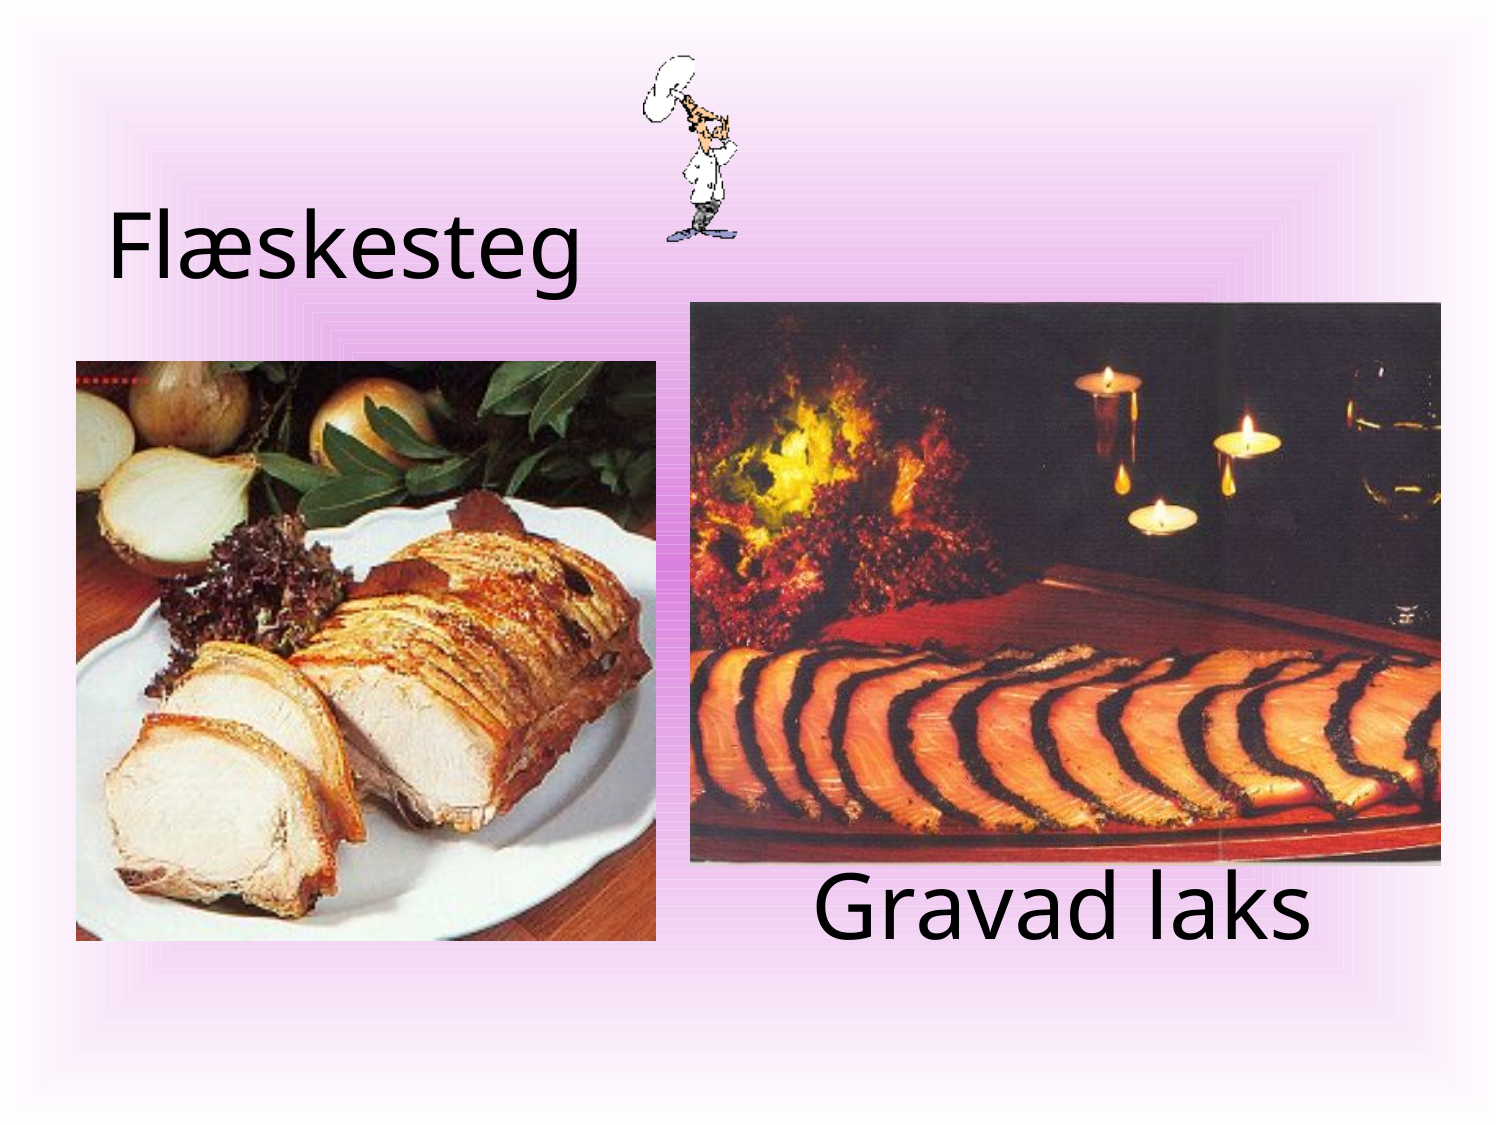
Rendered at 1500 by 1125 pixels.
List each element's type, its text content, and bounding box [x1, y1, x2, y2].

picture [643, 54, 801, 244]
list Flæskesteg [64, 172, 644, 505]
title [75, 45, 1426, 233]
picture [690, 302, 1441, 866]
text_box Gravad laks [761, 834, 1365, 975]
picture [76, 361, 656, 941]
